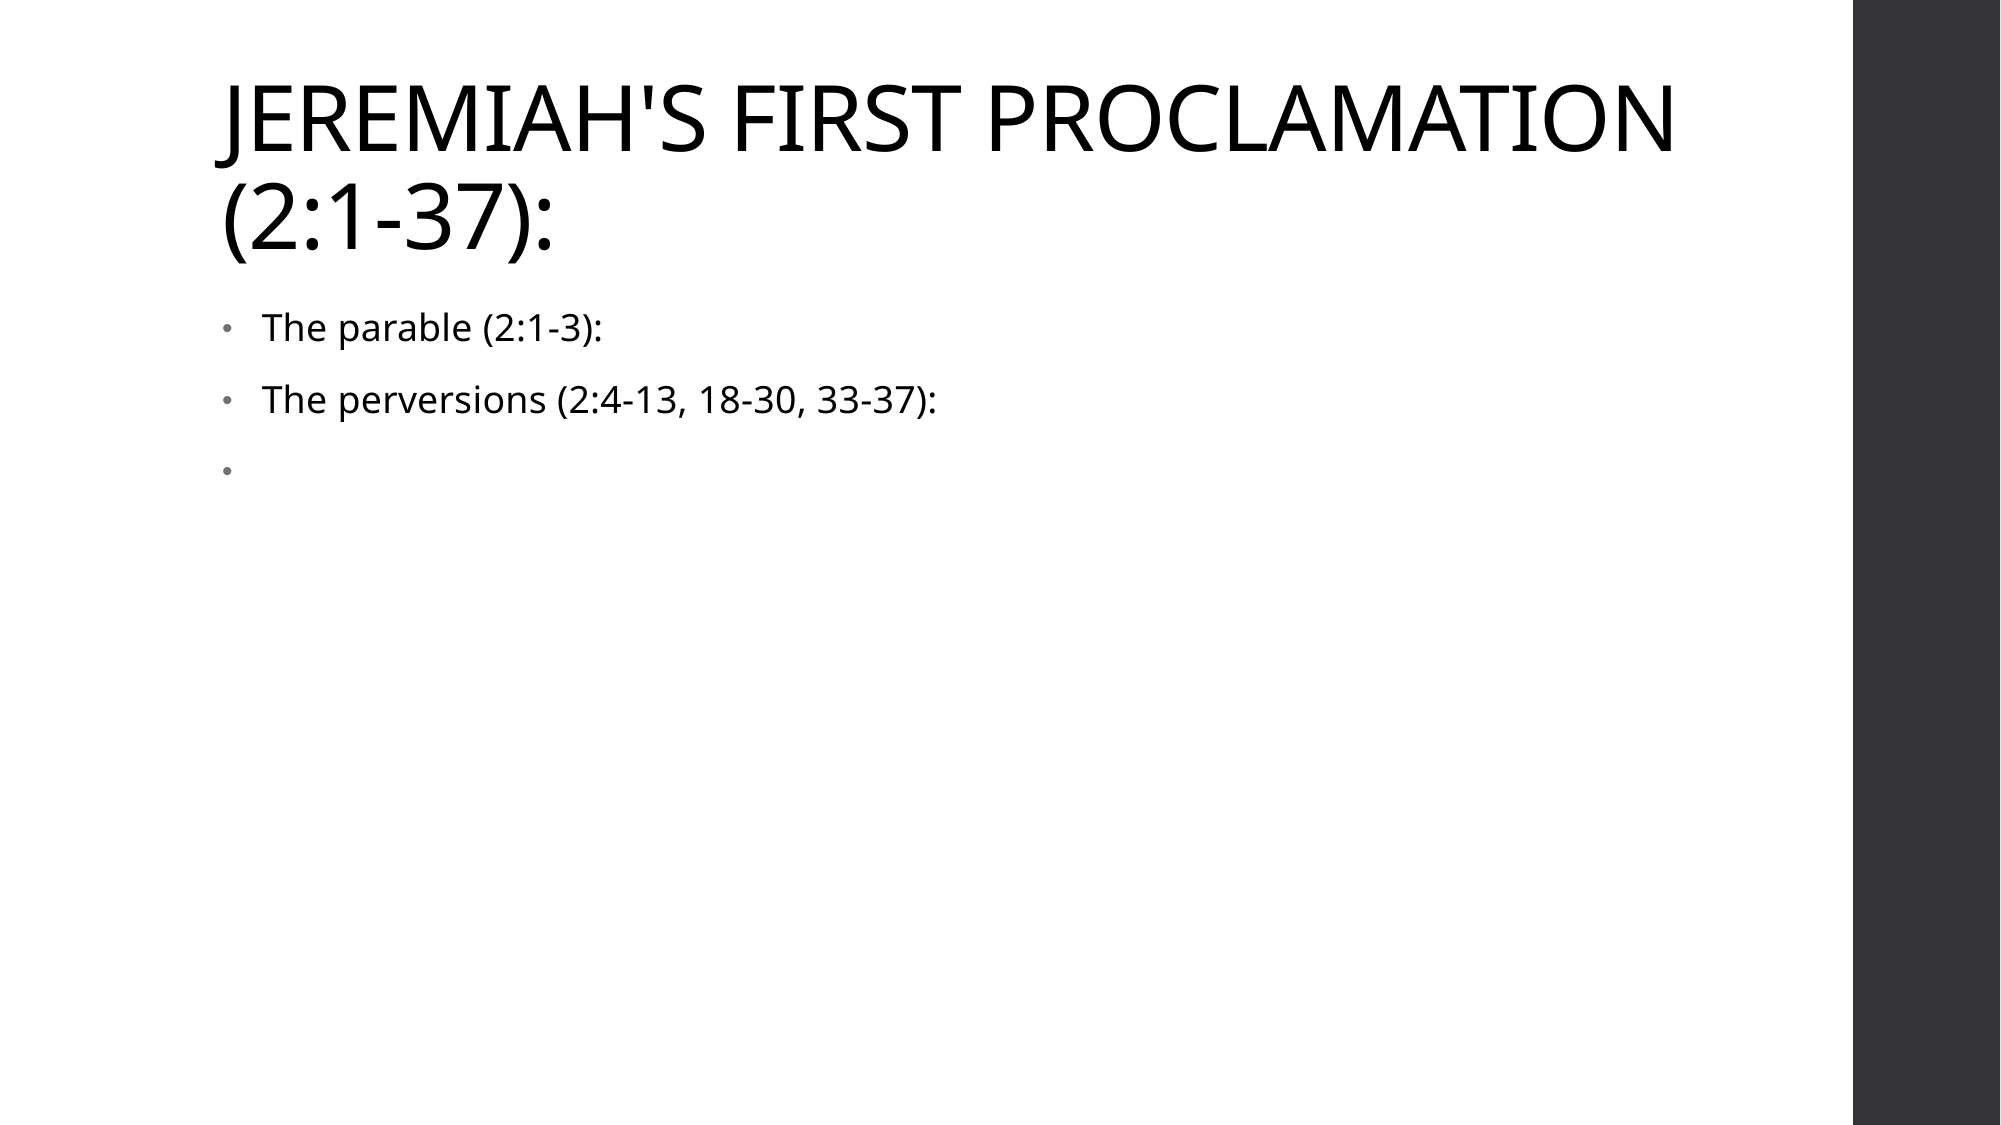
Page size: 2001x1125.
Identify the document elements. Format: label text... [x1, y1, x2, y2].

list The parable (2:1-3): The perversions (2:4-13, 18-30, 33-37): [206, 299, 1617, 1014]
title JEREMIAH'S FIRST PROCLAMATION (2:1-37): [206, 60, 1797, 278]
